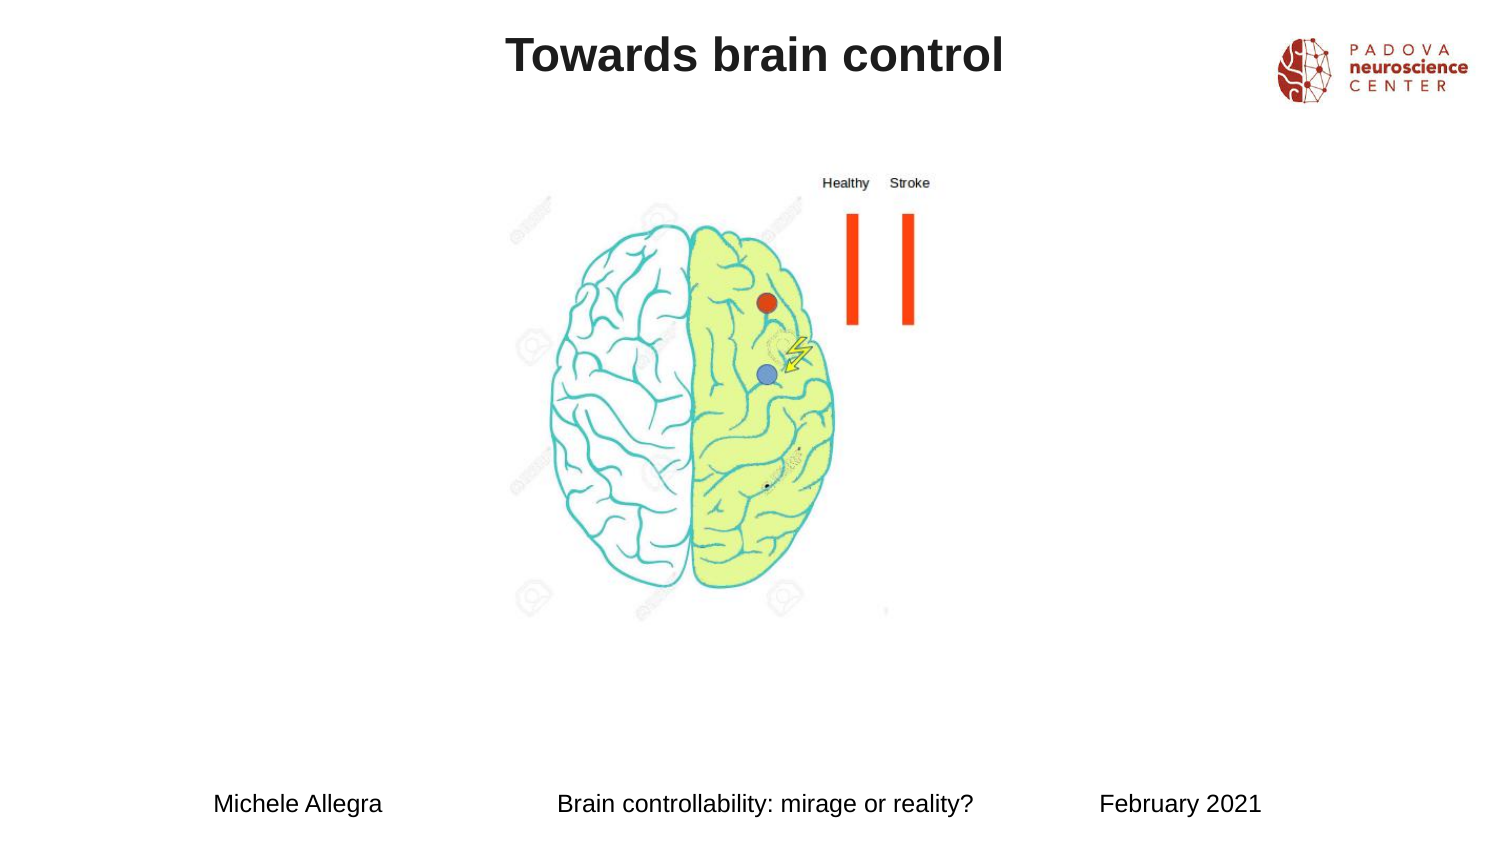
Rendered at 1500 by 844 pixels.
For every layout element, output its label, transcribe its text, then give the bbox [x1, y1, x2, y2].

text_box Michele Allegra Brain controllability: mirage or reality? February 2021 [64, 776, 1415, 828]
text_box Towards brain control [74, 30, 1436, 132]
picture [423, 114, 1019, 710]
picture [1268, 10, 1476, 123]
